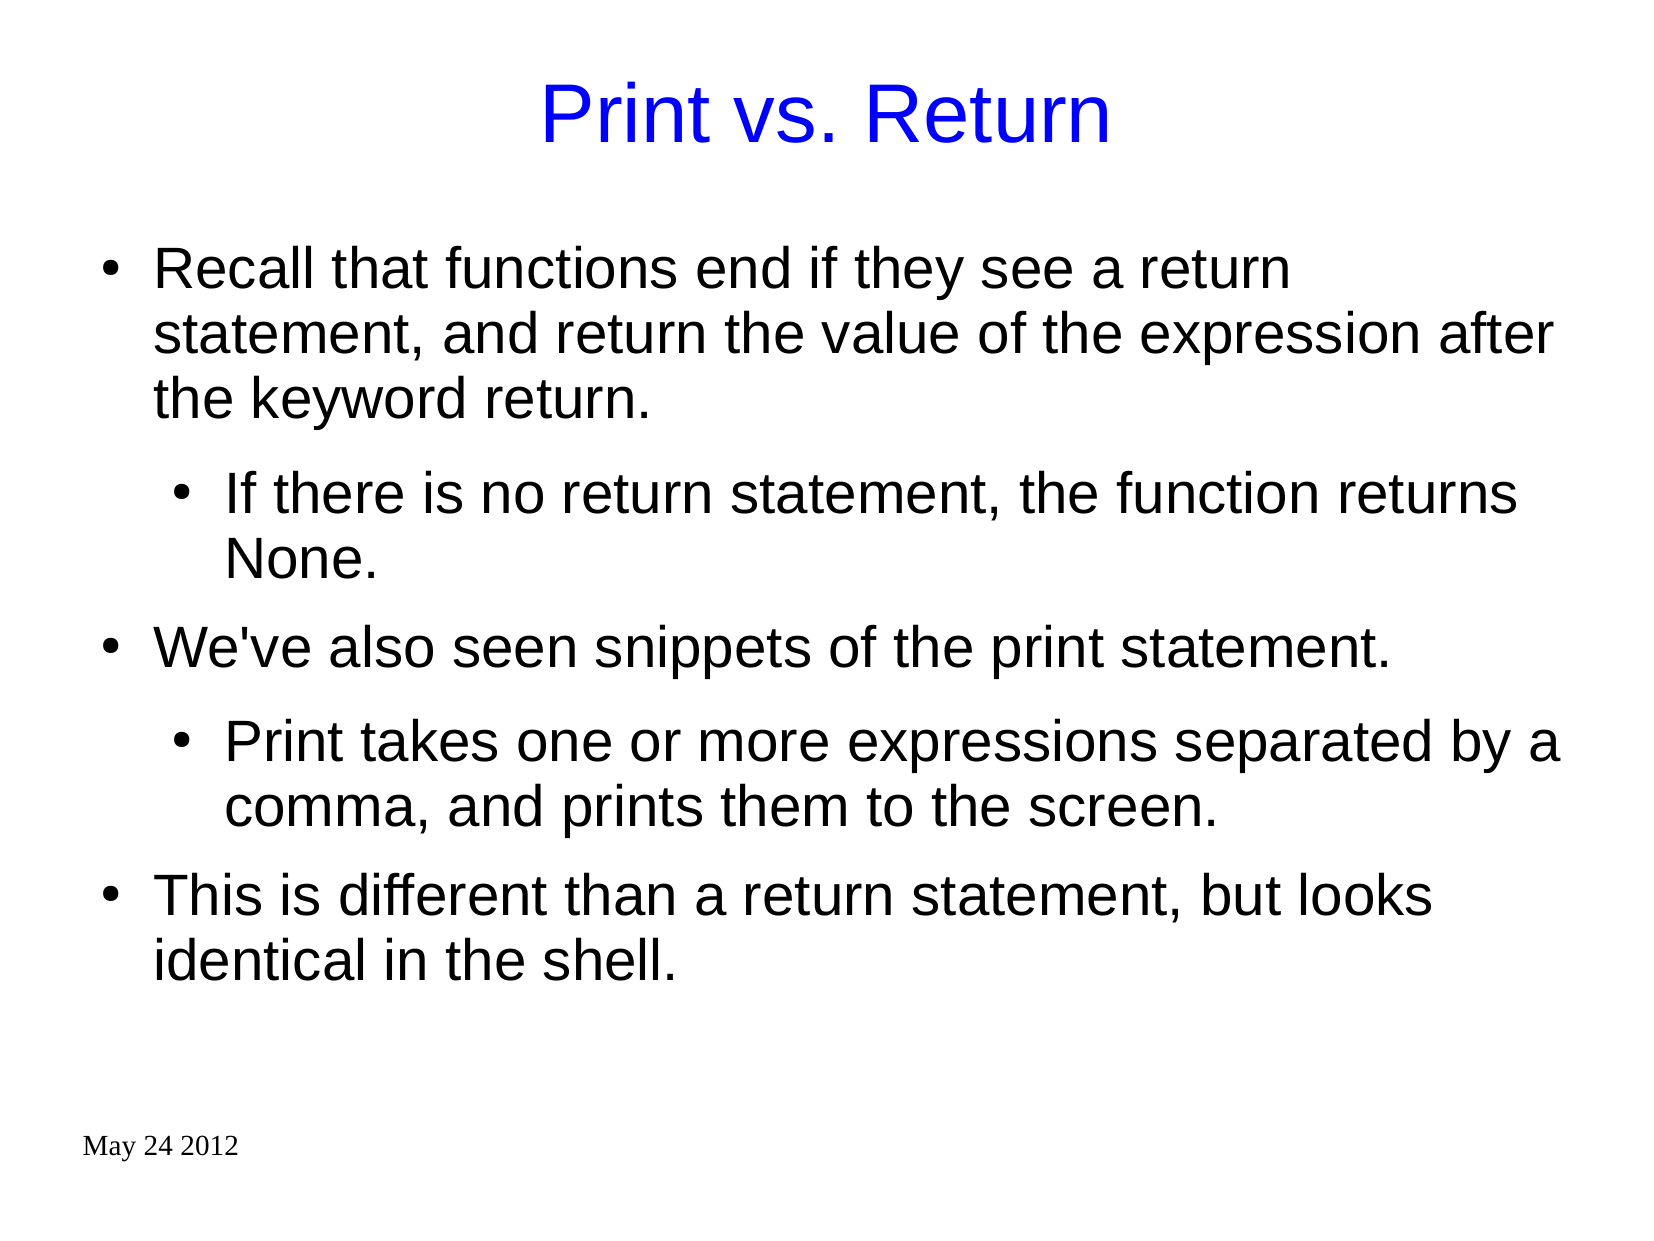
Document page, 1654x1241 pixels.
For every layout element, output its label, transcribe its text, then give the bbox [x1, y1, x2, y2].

title Print vs. Return [82, 49, 1571, 178]
list Recall that functions end if they see a return statement, and return the value of the expression after the keyword return. If there is no return statement, the function returns None. We've also seen snippets of the print statement. Print takes one or more expressions separated by a comma, and prints them to the screen. This is different than a return statement, but looks identical in the shell. [82, 236, 1571, 1109]
